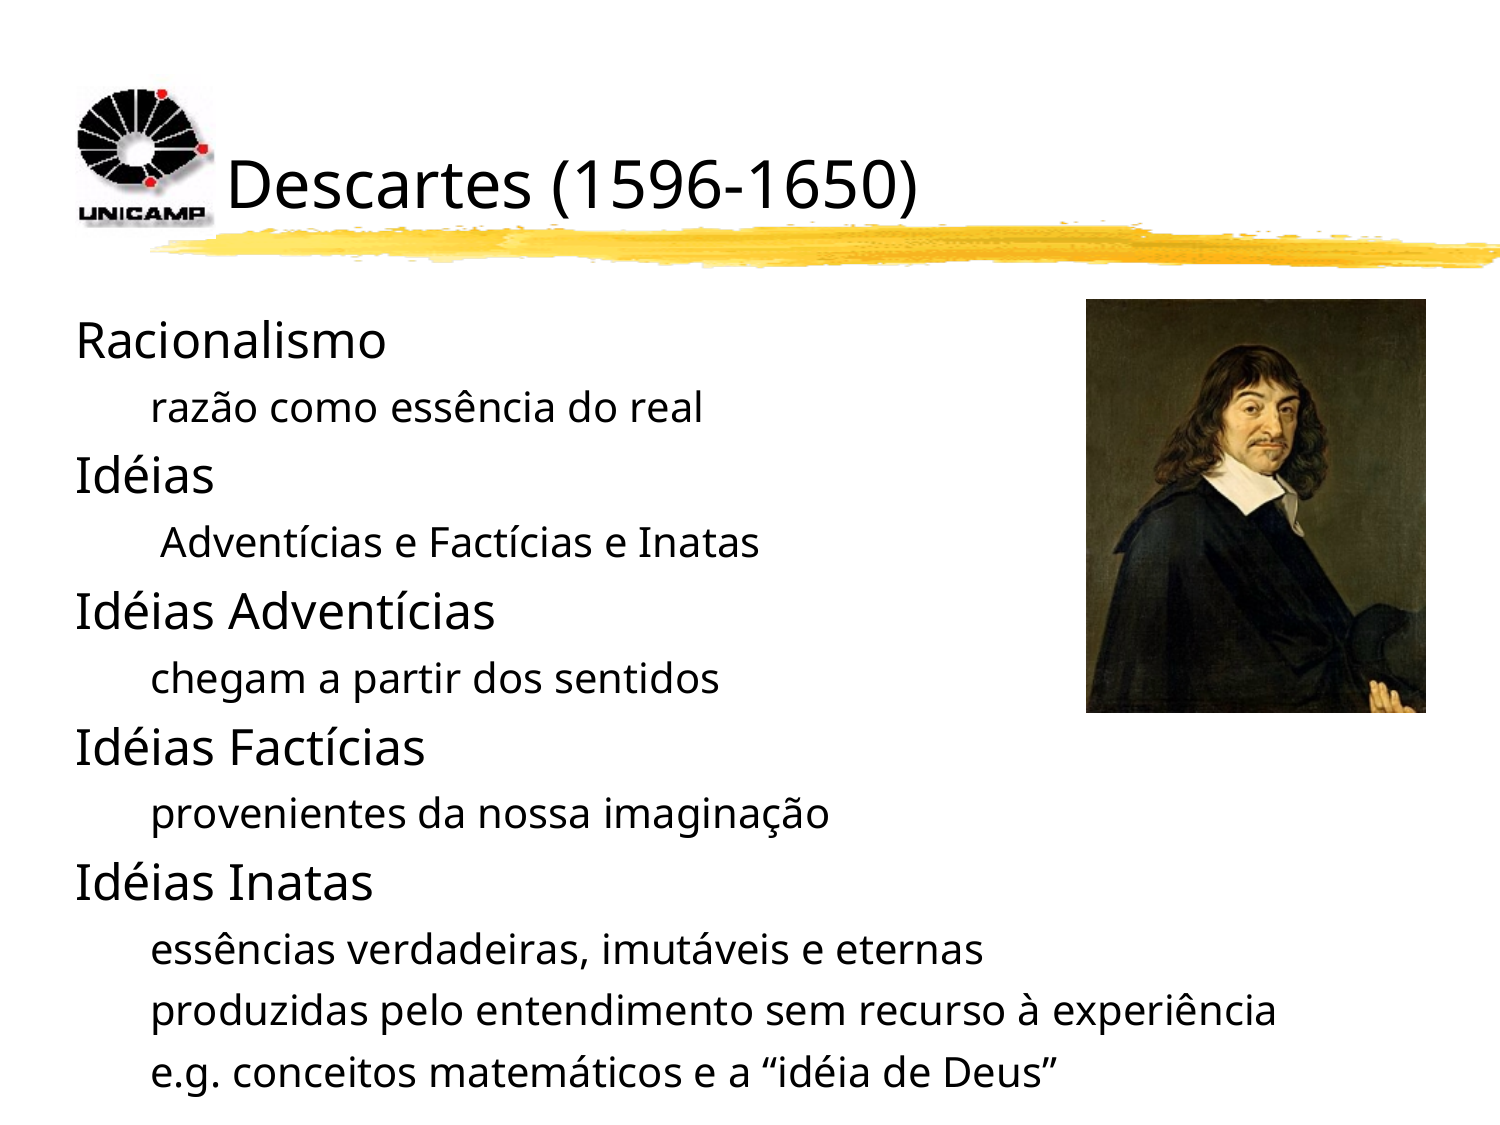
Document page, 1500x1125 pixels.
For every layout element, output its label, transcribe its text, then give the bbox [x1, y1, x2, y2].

picture [1086, 299, 1426, 713]
list Racionalismo razão como essência do real Idéias Adventícias e Factícias e Inatas Idéias Adventícias chegam a partir dos sentidos Idéias Factícias provenientes da nossa imaginação Idéias Inatas essências verdadeiras, imutáveis e eternas produzidas pelo entendimento sem recurso à experiência e.g. conceitos matemáticos e a “idéia de Deus” [74, 309, 1417, 981]
picture [75, 74, 1500, 279]
title Descartes (1596-1650) [225, 52, 1426, 225]
